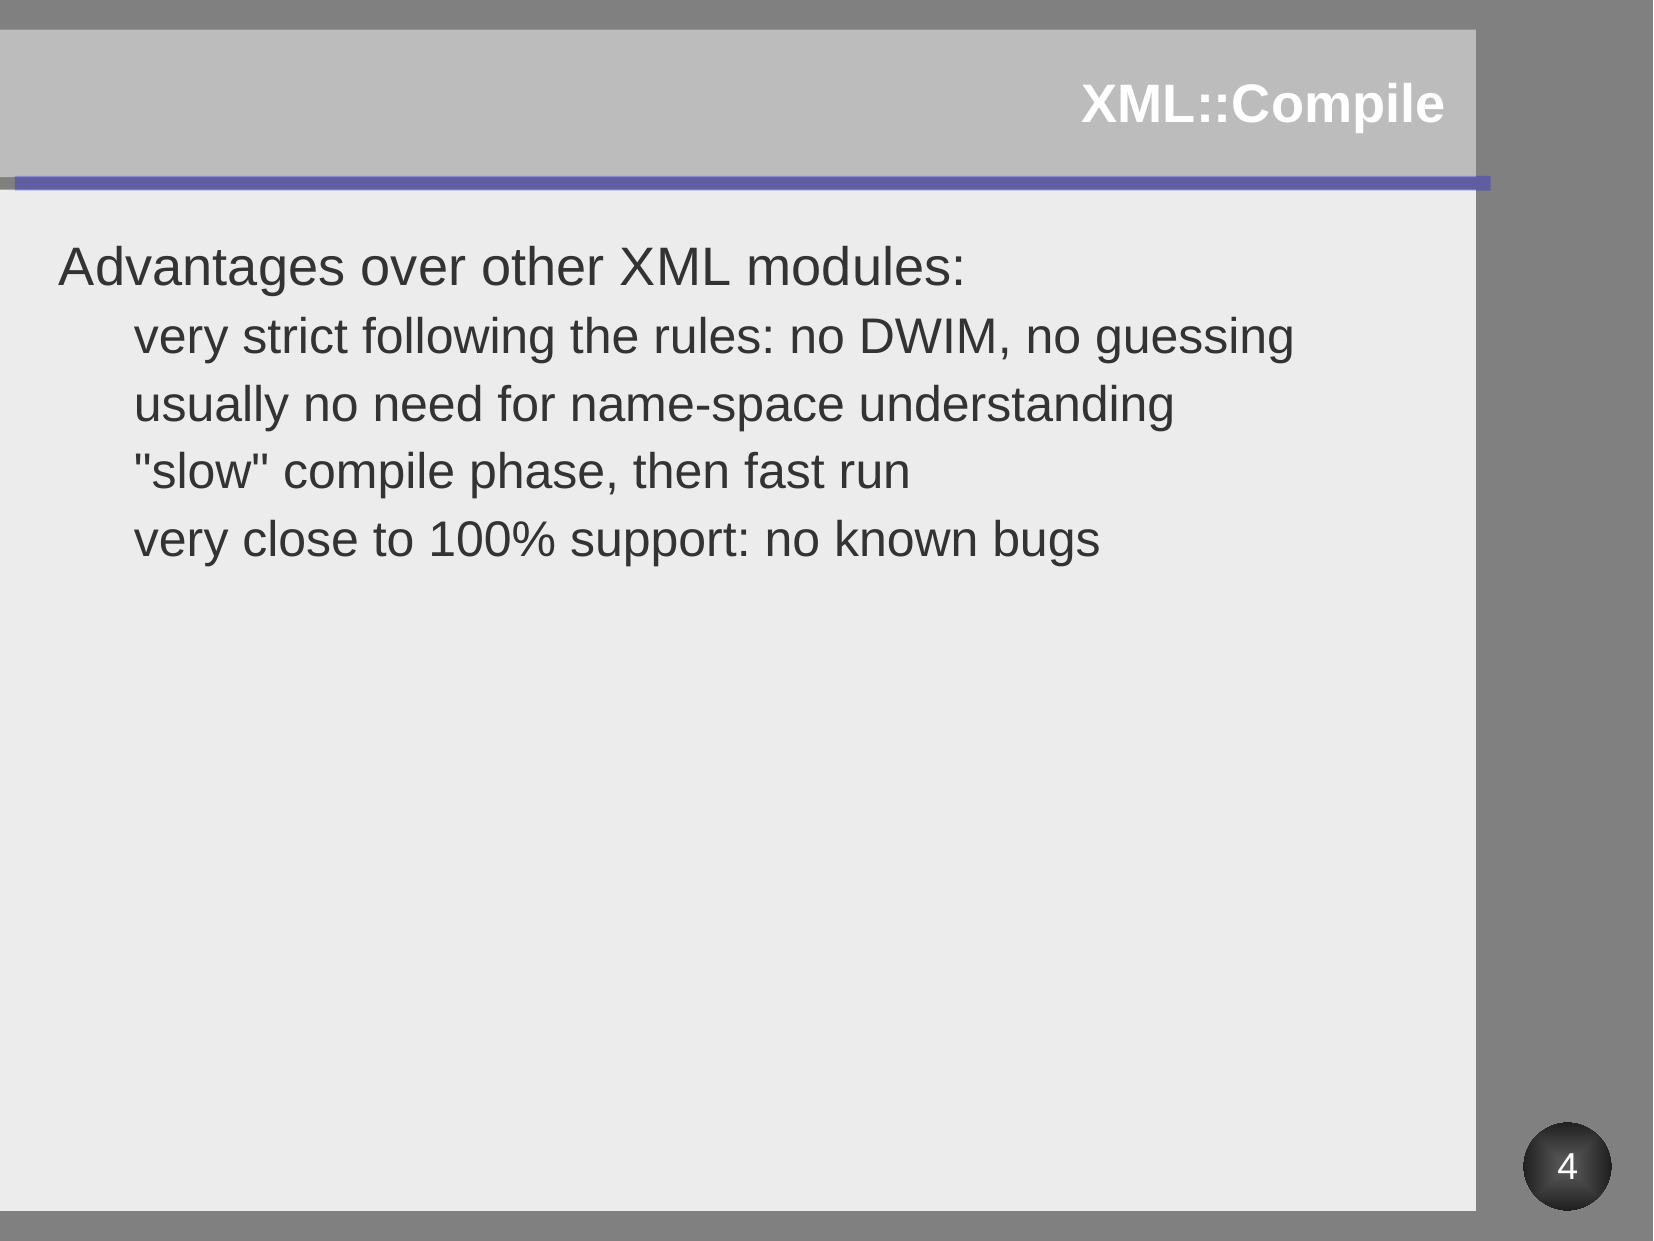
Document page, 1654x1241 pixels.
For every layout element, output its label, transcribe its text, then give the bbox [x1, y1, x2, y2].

title XML::Compile [29, 59, 1447, 148]
list Advantages over other XML modules: very strict following the rules: no DWIM, no guessing usually no need for name-space understanding "slow" compile phase, then fast run very close to 100% support: no known bugs [58, 236, 1417, 739]
